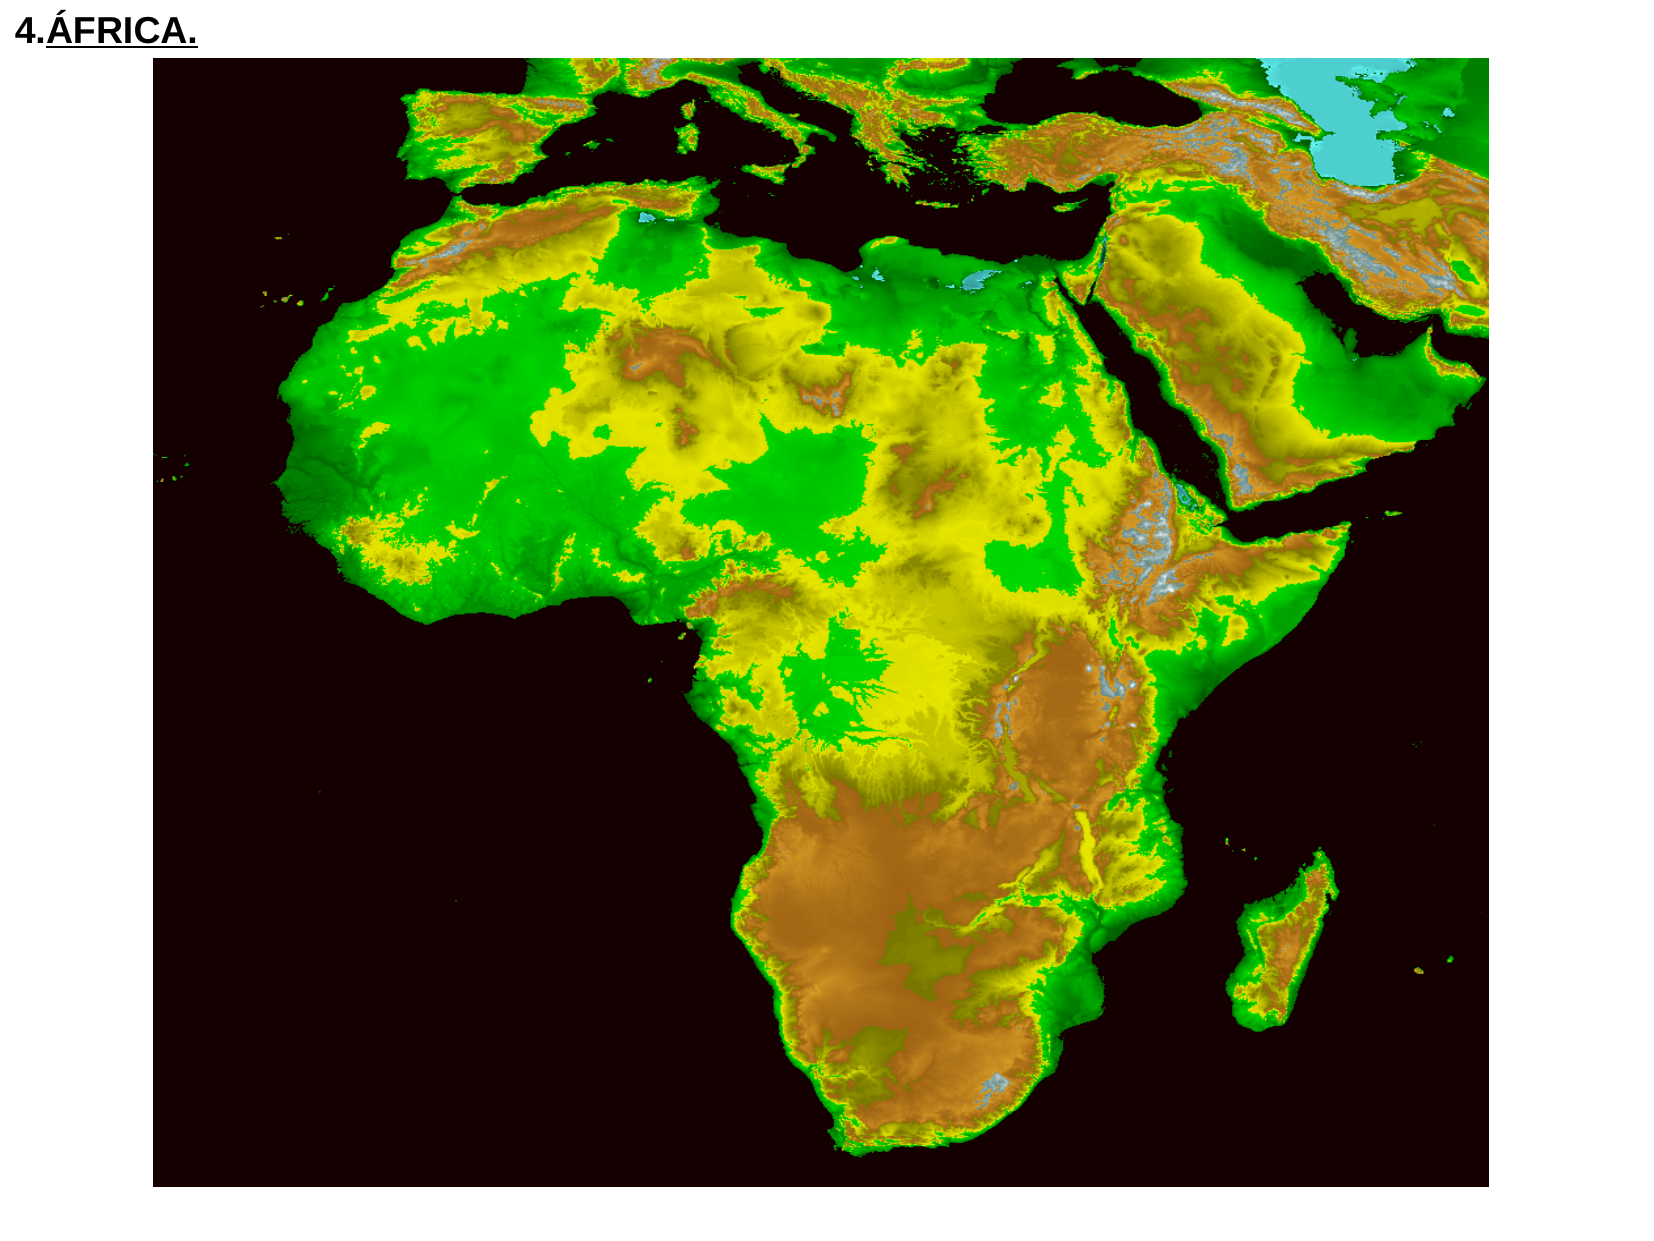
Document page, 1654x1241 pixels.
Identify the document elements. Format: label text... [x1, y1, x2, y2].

picture [153, 58, 1489, 1187]
text_box 4.ÁFRICA. [0, 2, 213, 60]
